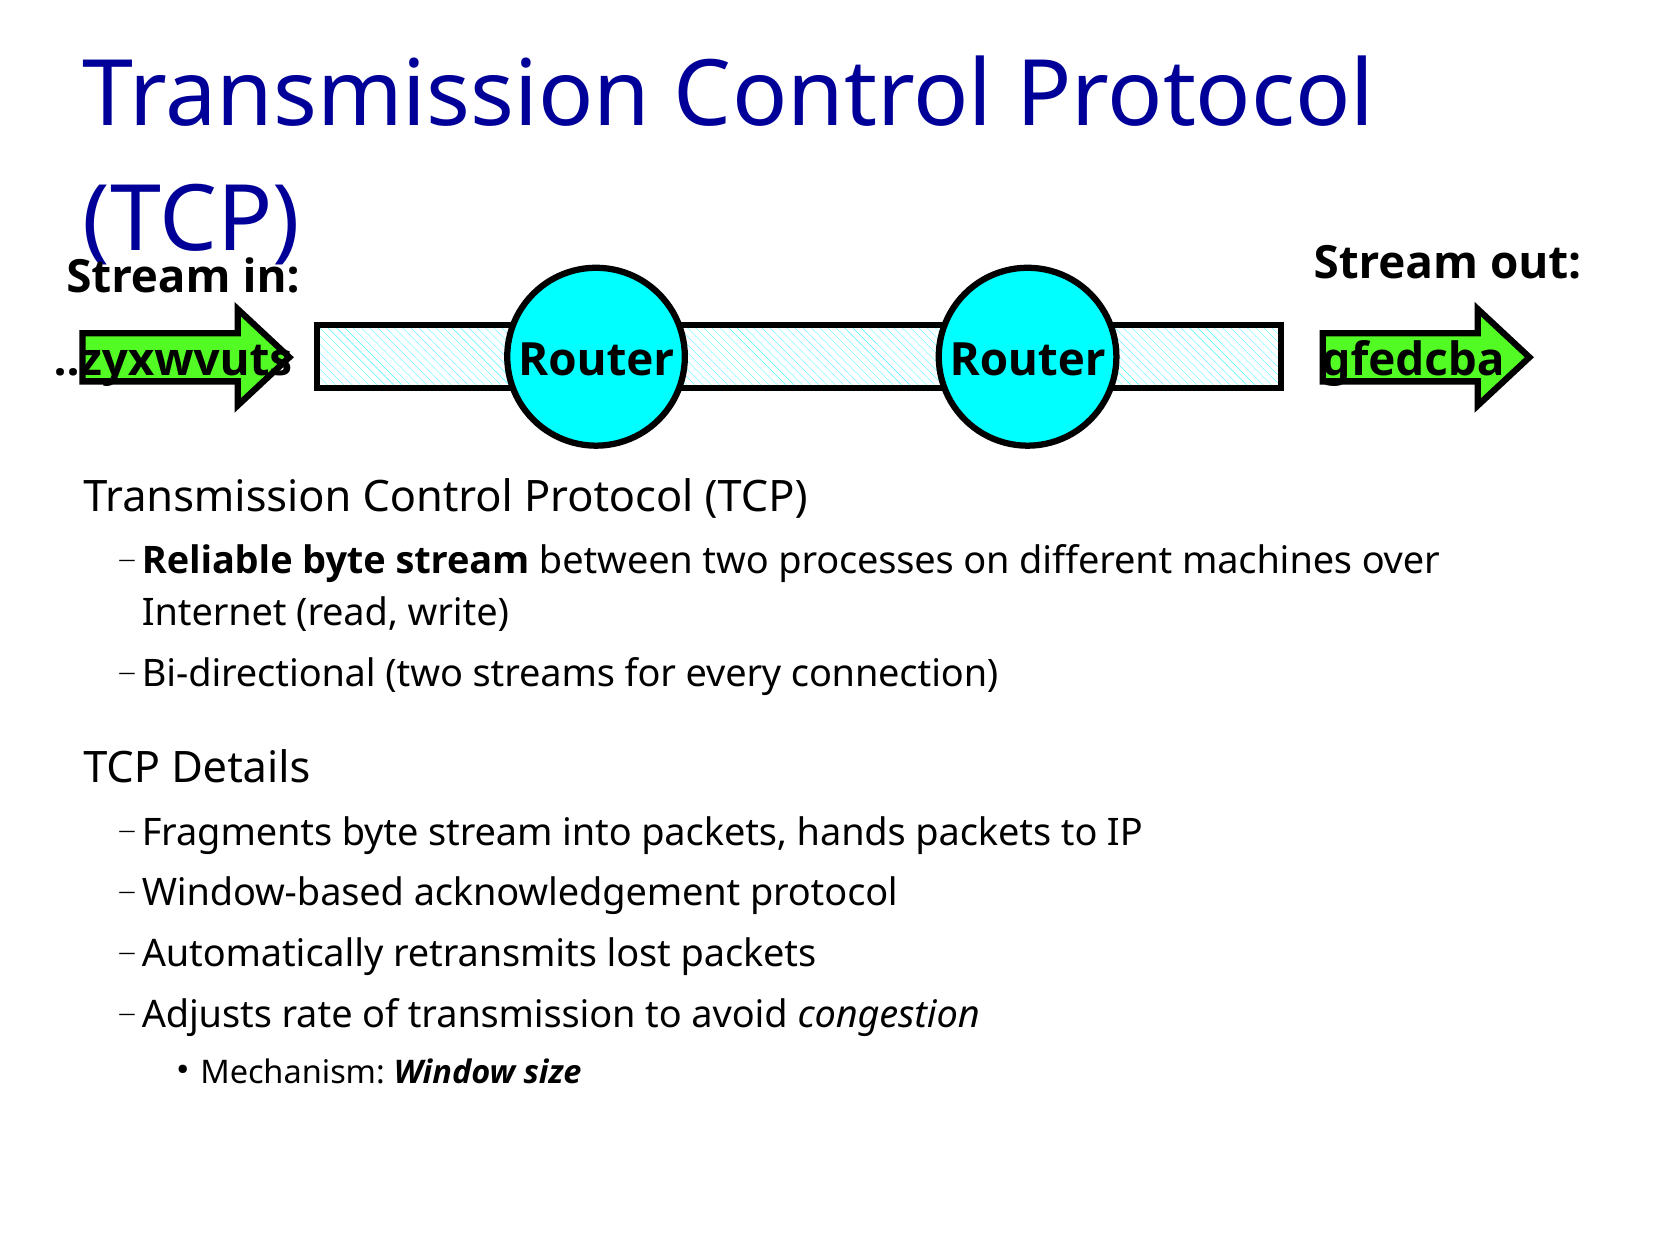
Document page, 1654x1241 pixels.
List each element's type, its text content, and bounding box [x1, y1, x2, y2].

text_box Stream out: [1281, 224, 1614, 350]
text_box [1111, 324, 1282, 389]
title Transmission Control Protocol (TCP) [82, 49, 1571, 257]
text_box gfedcba [1330, 355, 1340, 370]
text_box Router [938, 267, 1117, 446]
text_box gfedcba [1322, 309, 1530, 406]
text_box ..zyxwvuts [82, 309, 282, 406]
list Transmission Control Protocol (TCP) Reliable byte stream between two processes on different machines over Internet (read, write) Bi-directional (two streams for every connection) TCP Details Fragments byte stream into packets, hands packets to IP Window-based acknowledgement protocol Automatically retransmits lost packets Adjusts rate of transmission to avoid congestion Mechanism: Window size [60, 465, 1571, 1096]
text_box Router [507, 267, 685, 446]
text_box Stream in: [13, 238, 352, 364]
text_box [680, 324, 944, 389]
text_box [316, 324, 513, 389]
